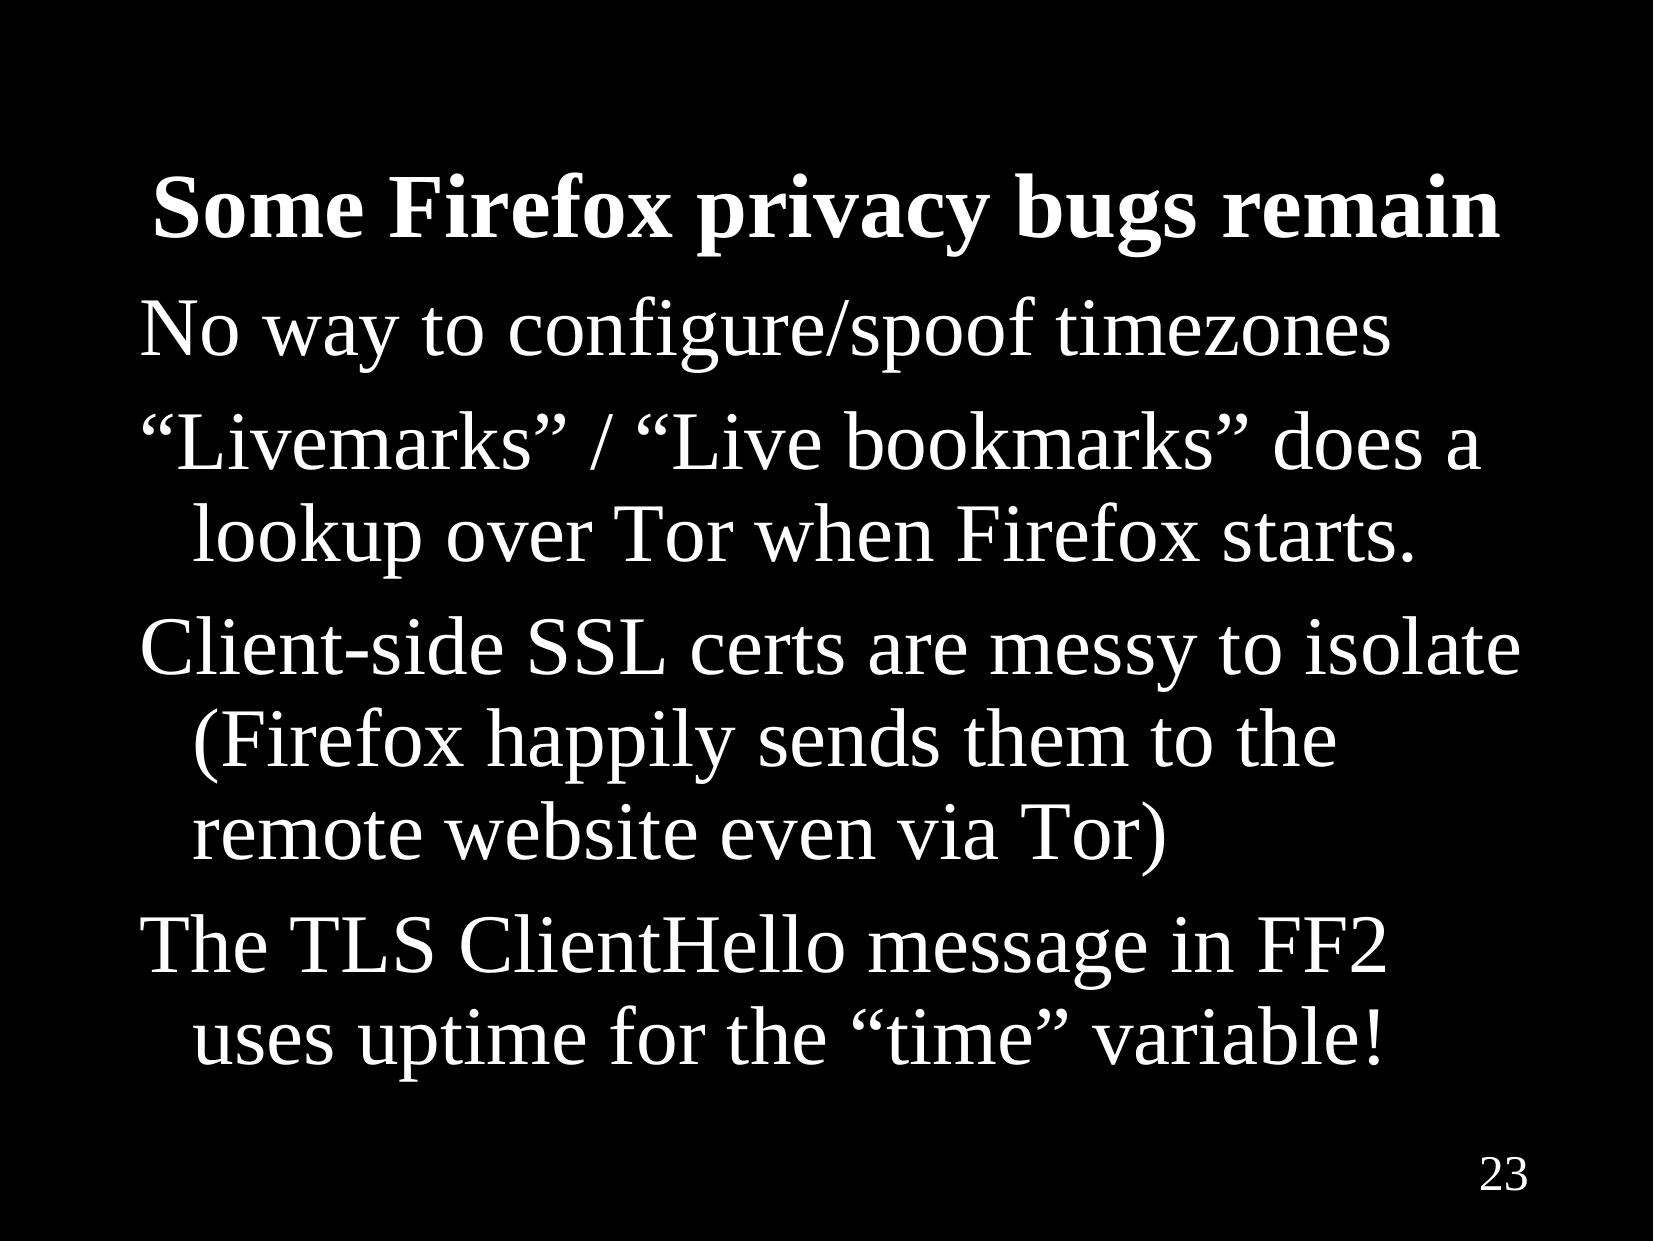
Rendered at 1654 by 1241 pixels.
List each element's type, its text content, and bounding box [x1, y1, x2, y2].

list No way to configure/spoof timezones “Livemarks” / “Live bookmarks” does a lookup over Tor when Firefox starts. Client-side SSL certs are messy to isolate (Firefox happily sends them to the remote website even via Tor) The TLS ClientHello message in FF2 uses uptime for the “time” variable! [121, 281, 1534, 1083]
title Some Firefox privacy bugs remain [121, 102, 1534, 281]
